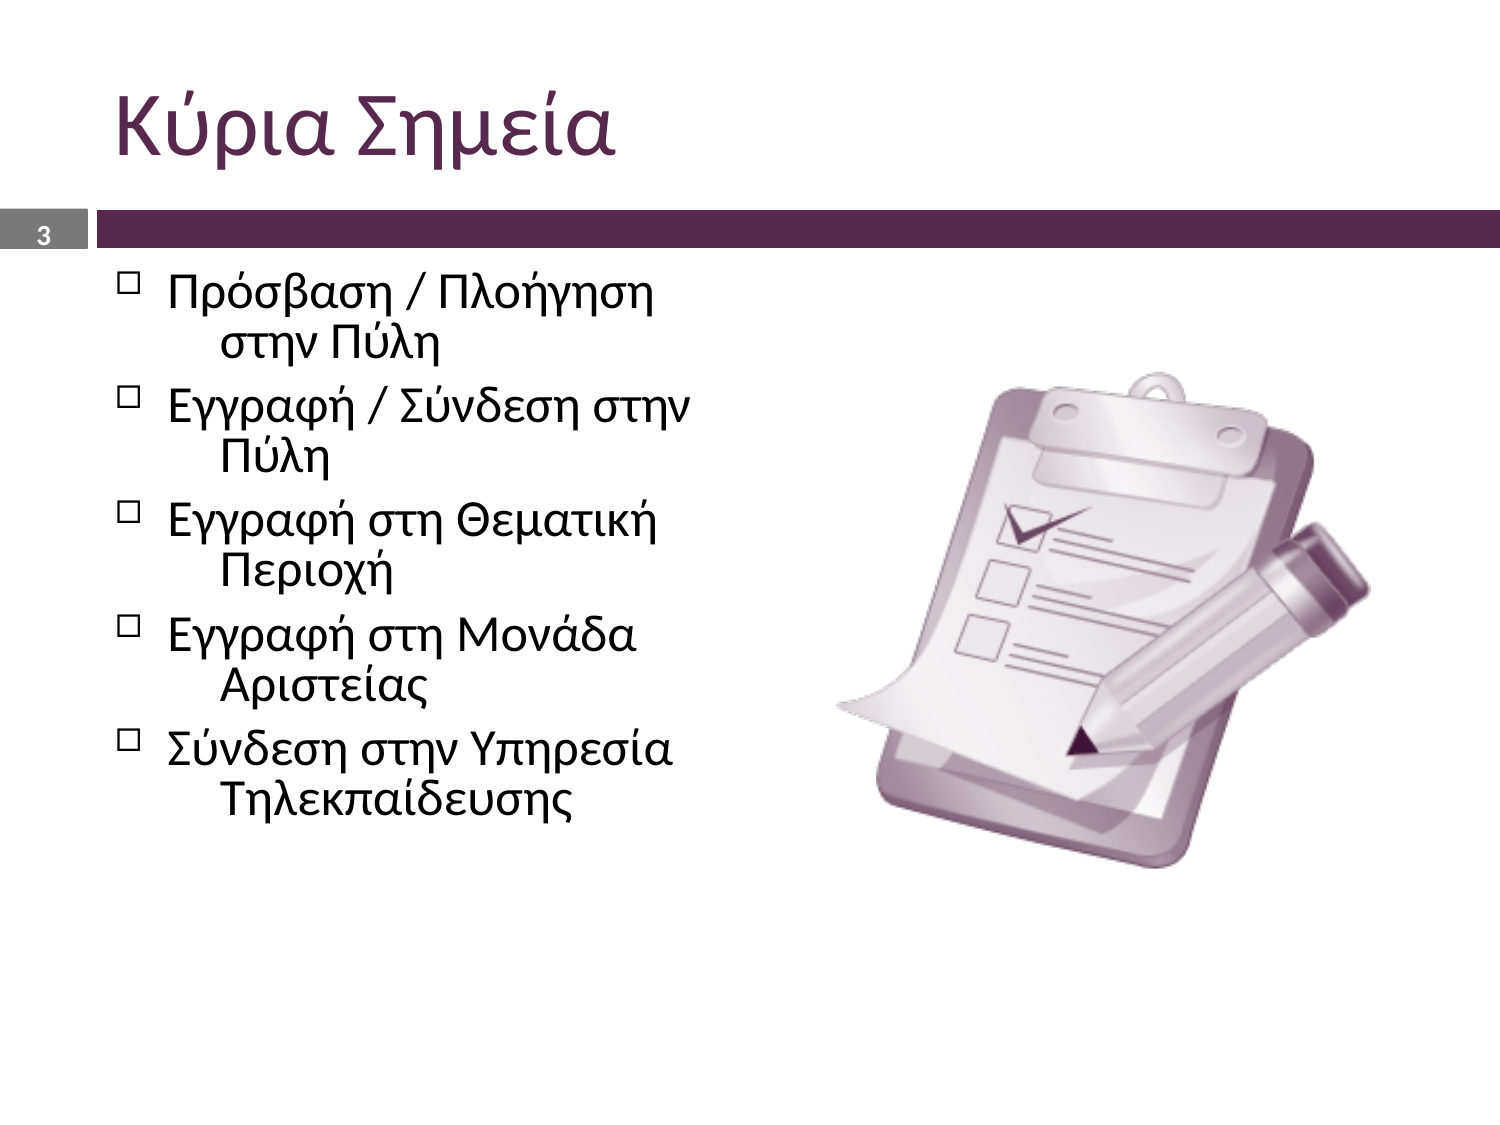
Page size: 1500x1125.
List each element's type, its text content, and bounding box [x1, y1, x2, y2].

picture [793, 333, 1394, 934]
title Κύρια Σημεία [99, 37, 1438, 201]
list Πρόσβαση / Πλοήγηση στην Πύλη Εγγραφή / Σύνδεση στην Πύλη Εγγραφή στη Θεματική Περιοχή Εγγραφή στη Μονάδα Αριστείας Σύνδεση στην Υπηρεσία Τηλεκπαίδευσης [99, 260, 738, 1011]
text_box [0, 208, 88, 249]
